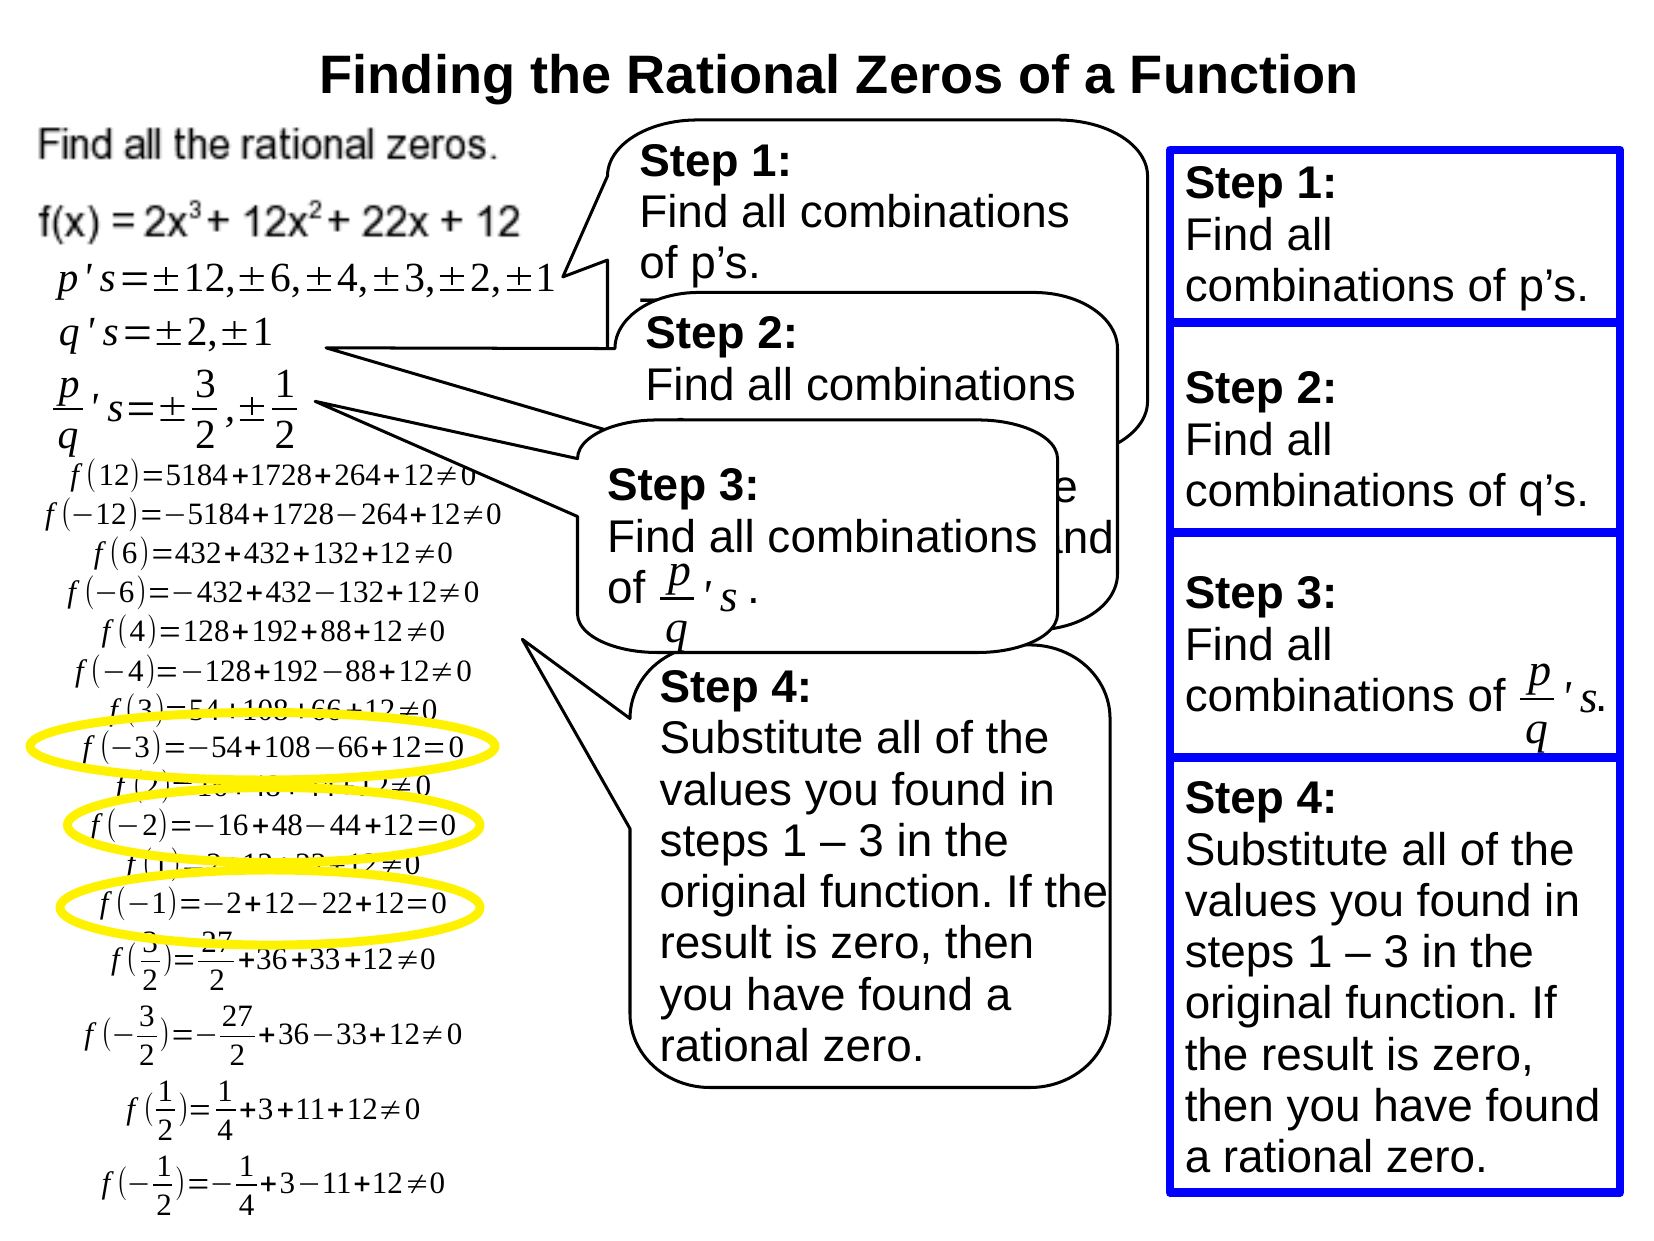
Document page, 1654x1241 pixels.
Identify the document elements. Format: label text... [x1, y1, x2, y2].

text_box Step 1: Find all combinations of p’s. Step 2: Find all combinations of q’s. Step 3: Find all combinations of . Step 4: Substitute all of the values you found in steps 1 – 3 in the original function. If the result is zero, then you have found a rational zero. [1174, 537, 1616, 753]
picture [37, 108, 627, 263]
text_box Step 1: Find all combinations of p’s. Step 2: Find all combinations of q’s. Step 3: Find all combinations of . Step 4: Substitute all of the values you found in steps 1 – 3 in the original function. If the result is zero, then you have found a rational zero. [1174, 762, 1616, 1188]
text_box Step 1: Find all combinations of p’s. The p’s consist of the constant, and all of its factors. [563, 119, 1148, 443]
chart [52, 307, 279, 354]
text_box Step 3: Find all combinations of . [315, 401, 1058, 653]
chart [652, 544, 745, 653]
chart [73, 792, 475, 858]
chart [37, 360, 509, 1241]
chart [37, 717, 490, 775]
text_box Step 1: Find all combinations of p’s. Step 2: Find all combinations of q’s. Step 3: Find all combinations of . Step 4: Substitute all of the values you found in steps 1 – 3 in the original function. If the result is zero, then you have found a rational zero. [1170, 150, 1628, 1241]
chart [46, 253, 563, 301]
text_box Step 1: Find all combinations of p’s. Step 2: Find all combinations of q’s. Step 3: Find all combinations of . Step 4: Substitute all of the values you found in steps 1 – 3 in the original function. If the result is zero, then you have found a rational zero. [1174, 154, 1616, 318]
chart [1512, 645, 1606, 753]
text_box Finding the Rational Zeros of a Function [135, 37, 1546, 119]
text_box Step 1: Find all combinations of p’s. Step 2: Find all combinations of q’s. Step 3: Find all combinations of . Step 4: Substitute all of the values you found in steps 1 – 3 in the original function. If the result is zero, then you have found a rational zero. [1174, 327, 1616, 528]
text_box Step 4: Substitute all of the values you found in steps 1 – 3 in the original function. If the result is zero, then you have found a rational zero. [522, 639, 1111, 1088]
text_box Step 2: Find all combinations of q’s. The q’s consist of the leading coefficient, and all of its factors. [326, 292, 1118, 629]
chart [65, 875, 475, 940]
